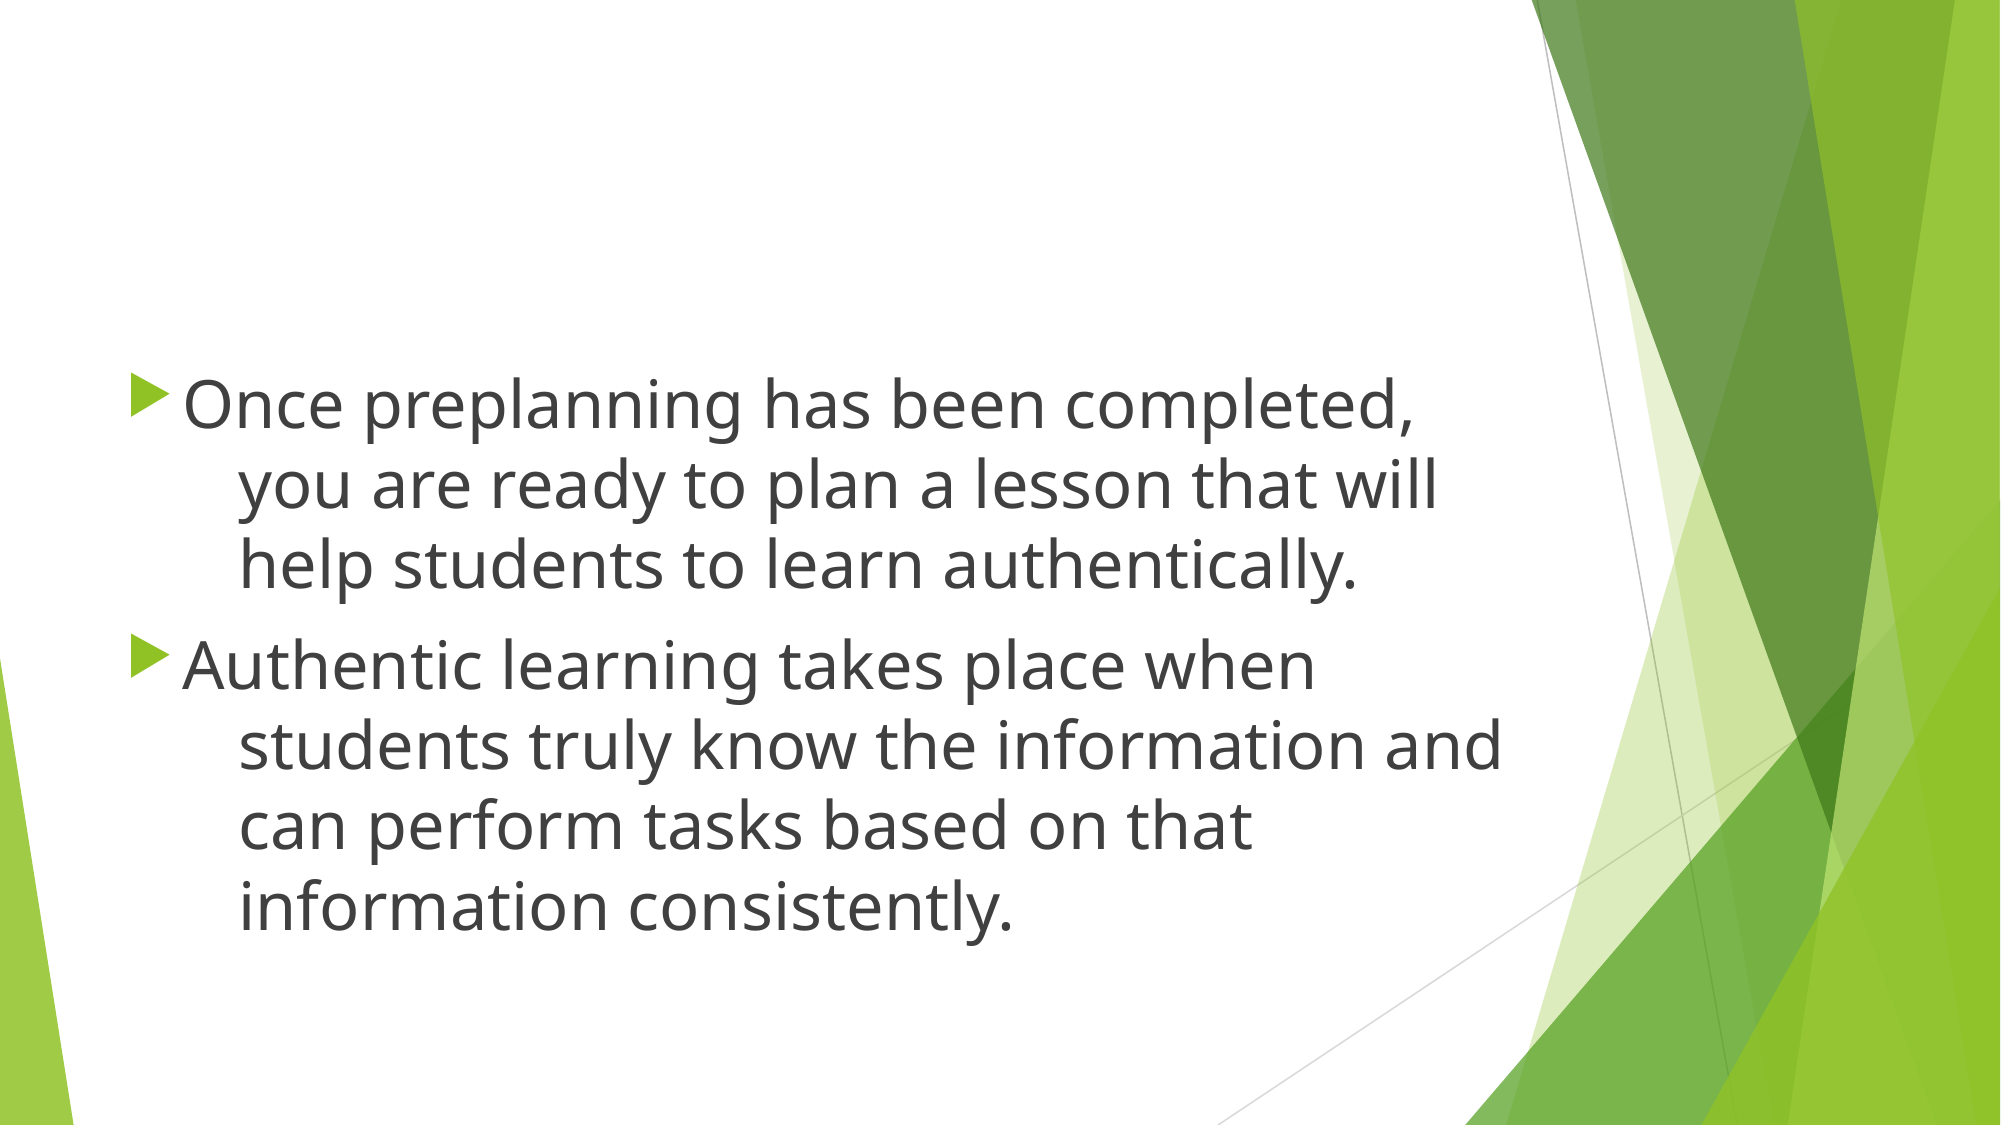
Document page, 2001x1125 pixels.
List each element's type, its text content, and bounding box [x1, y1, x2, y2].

list Once preplanning has been completed, you are ready to plan a lesson that will help students to learn authentically. Authentic learning takes place when students truly know the information and can perform tasks based on that information consistently. [111, 354, 1522, 992]
